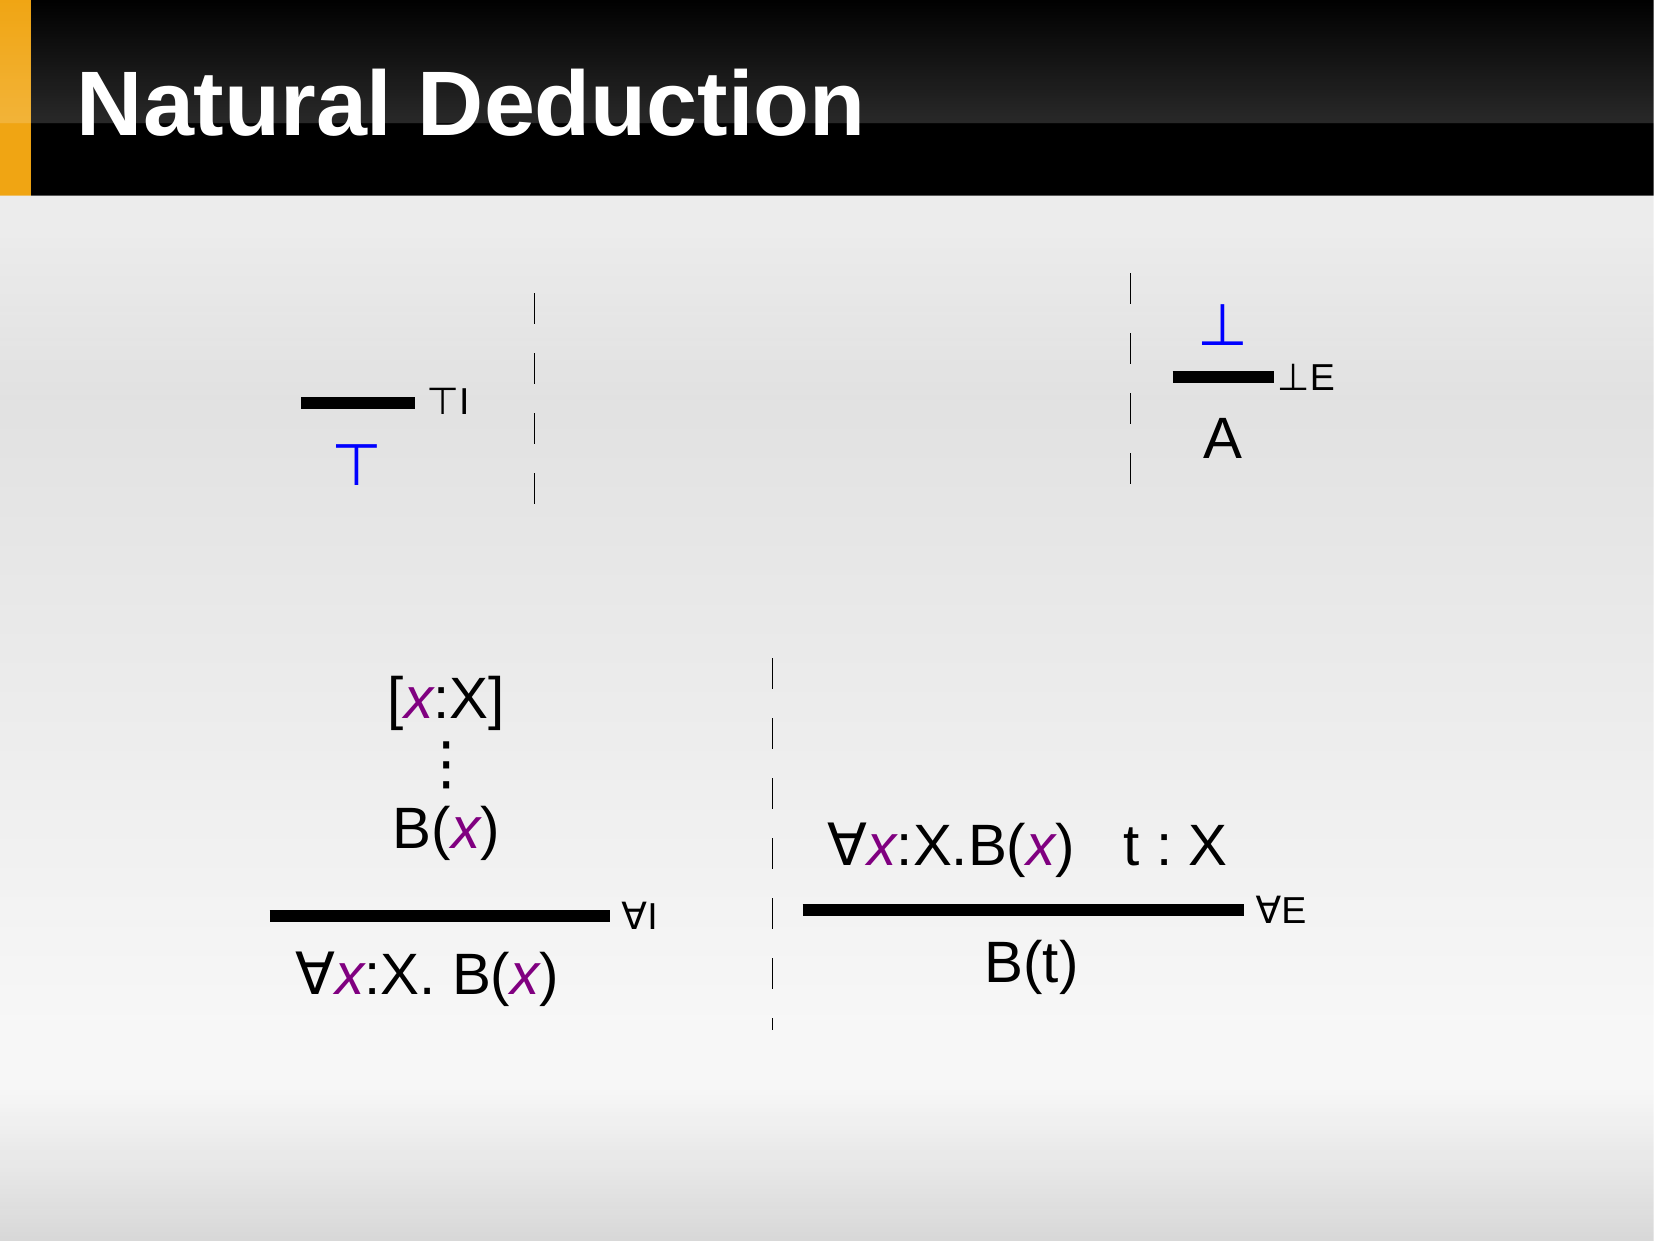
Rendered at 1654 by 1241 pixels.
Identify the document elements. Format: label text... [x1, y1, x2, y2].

text_box ∀x:X. B(x) [280, 934, 574, 1024]
text_box ⊤I [411, 372, 485, 434]
text_box ⊤ [316, 424, 398, 513]
text_box [x:X] ⋮ B(x) [373, 658, 527, 894]
text_box B(t) [969, 921, 1094, 1010]
text_box ⊥E [1262, 349, 1350, 411]
title Natural Deduction [76, 0, 1565, 208]
text_box ∀E [1240, 882, 1322, 944]
text_box ∀I [606, 888, 673, 950]
text_box ⊥ [1182, 284, 1272, 371]
text_box A [1188, 398, 1257, 486]
picture [0, 0, 1654, 1241]
text_box ∀x:X.B(x) t : X [813, 805, 1243, 895]
